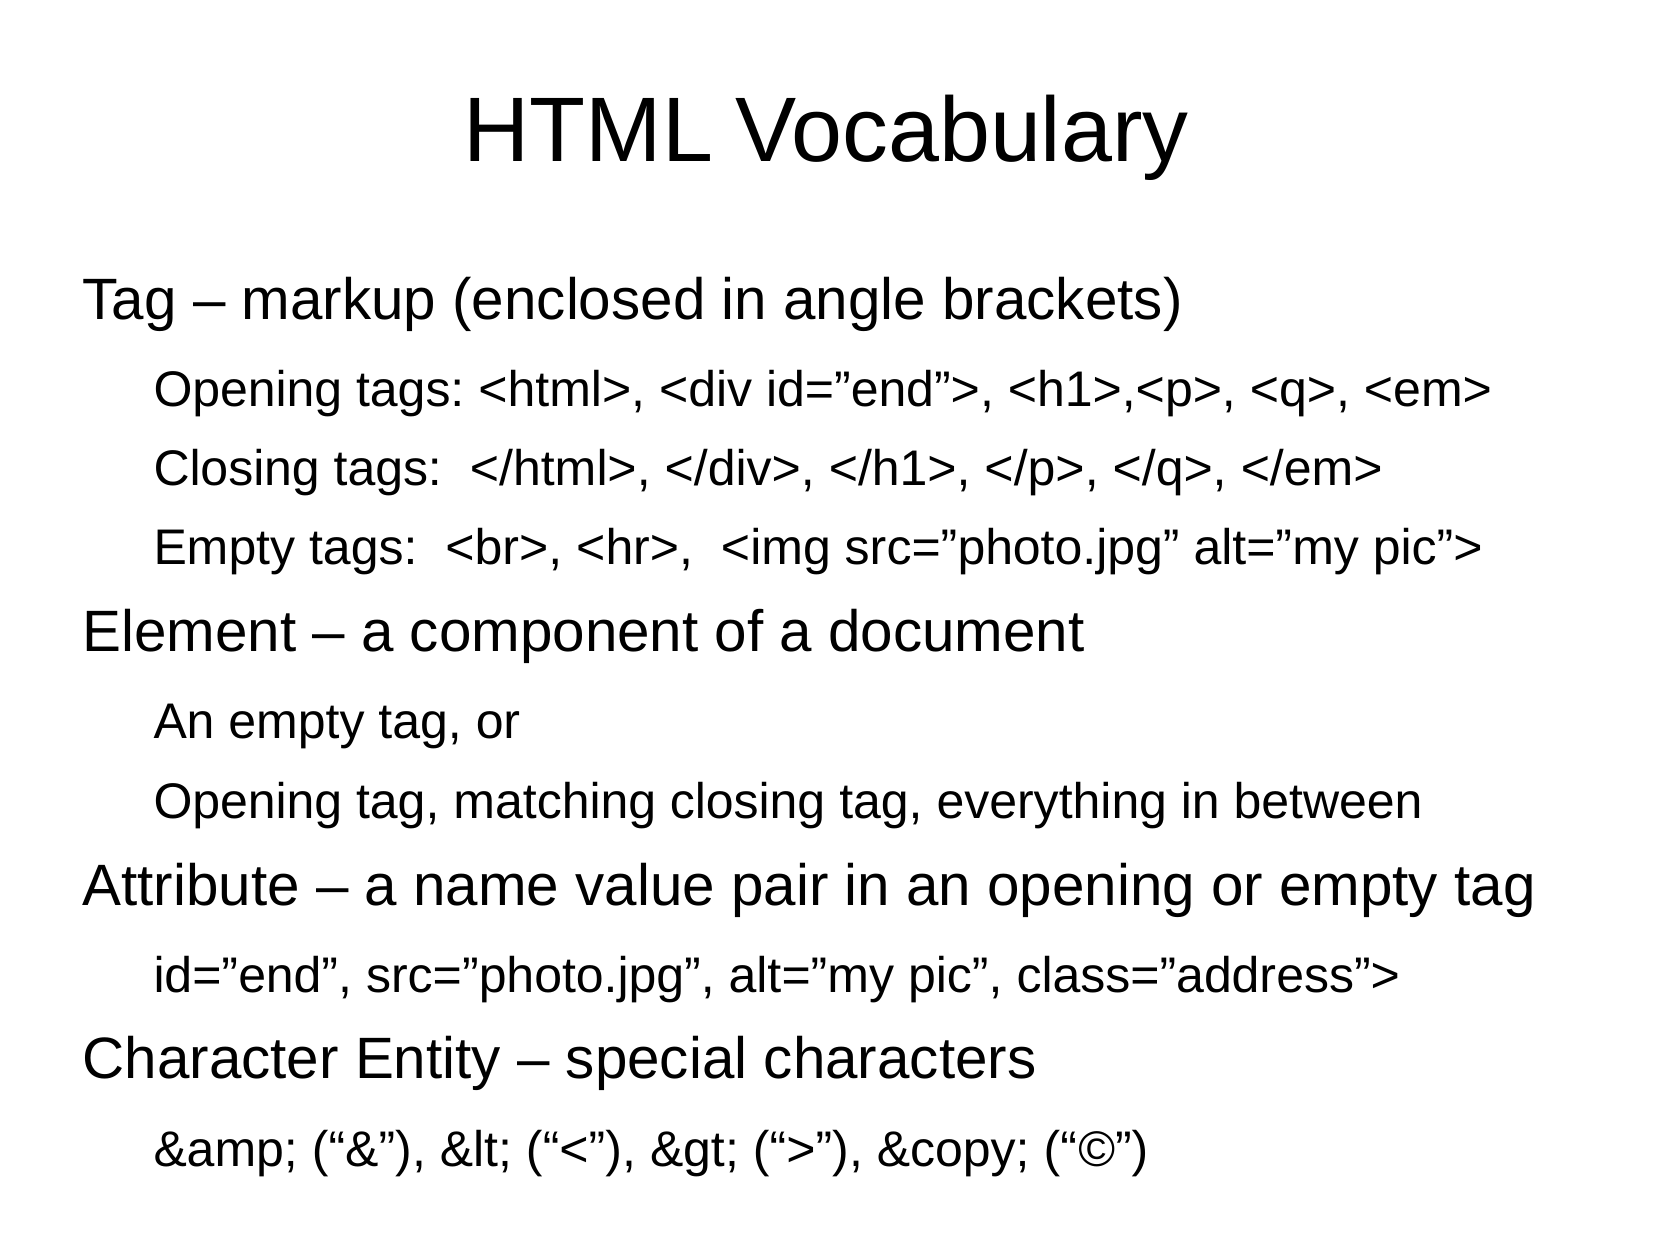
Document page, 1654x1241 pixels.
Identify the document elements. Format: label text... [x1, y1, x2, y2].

list Tag – markup (enclosed in angle brackets) Opening tags: <html>, <div id=”end”>, <h1>,<p>, <q>, <em> Closing tags: </html>, </div>, </h1>, </p>, </q>, </em> Empty tags: <br>, <hr>, <img src=”photo.jpg” alt=”my pic”> Element – a component of a document An empty tag, or Opening tag, matching closing tag, everything in between Attribute – a name value pair in an opening or empty tag id=”end”, src=”photo.jpg”, alt=”my pic”, class=”address”> Character Entity – special characters &amp; (“&”), &lt; (“<”), &gt; (“>”), &copy; (“©”) [82, 266, 1571, 1176]
title HTML Vocabulary [82, 25, 1571, 233]
